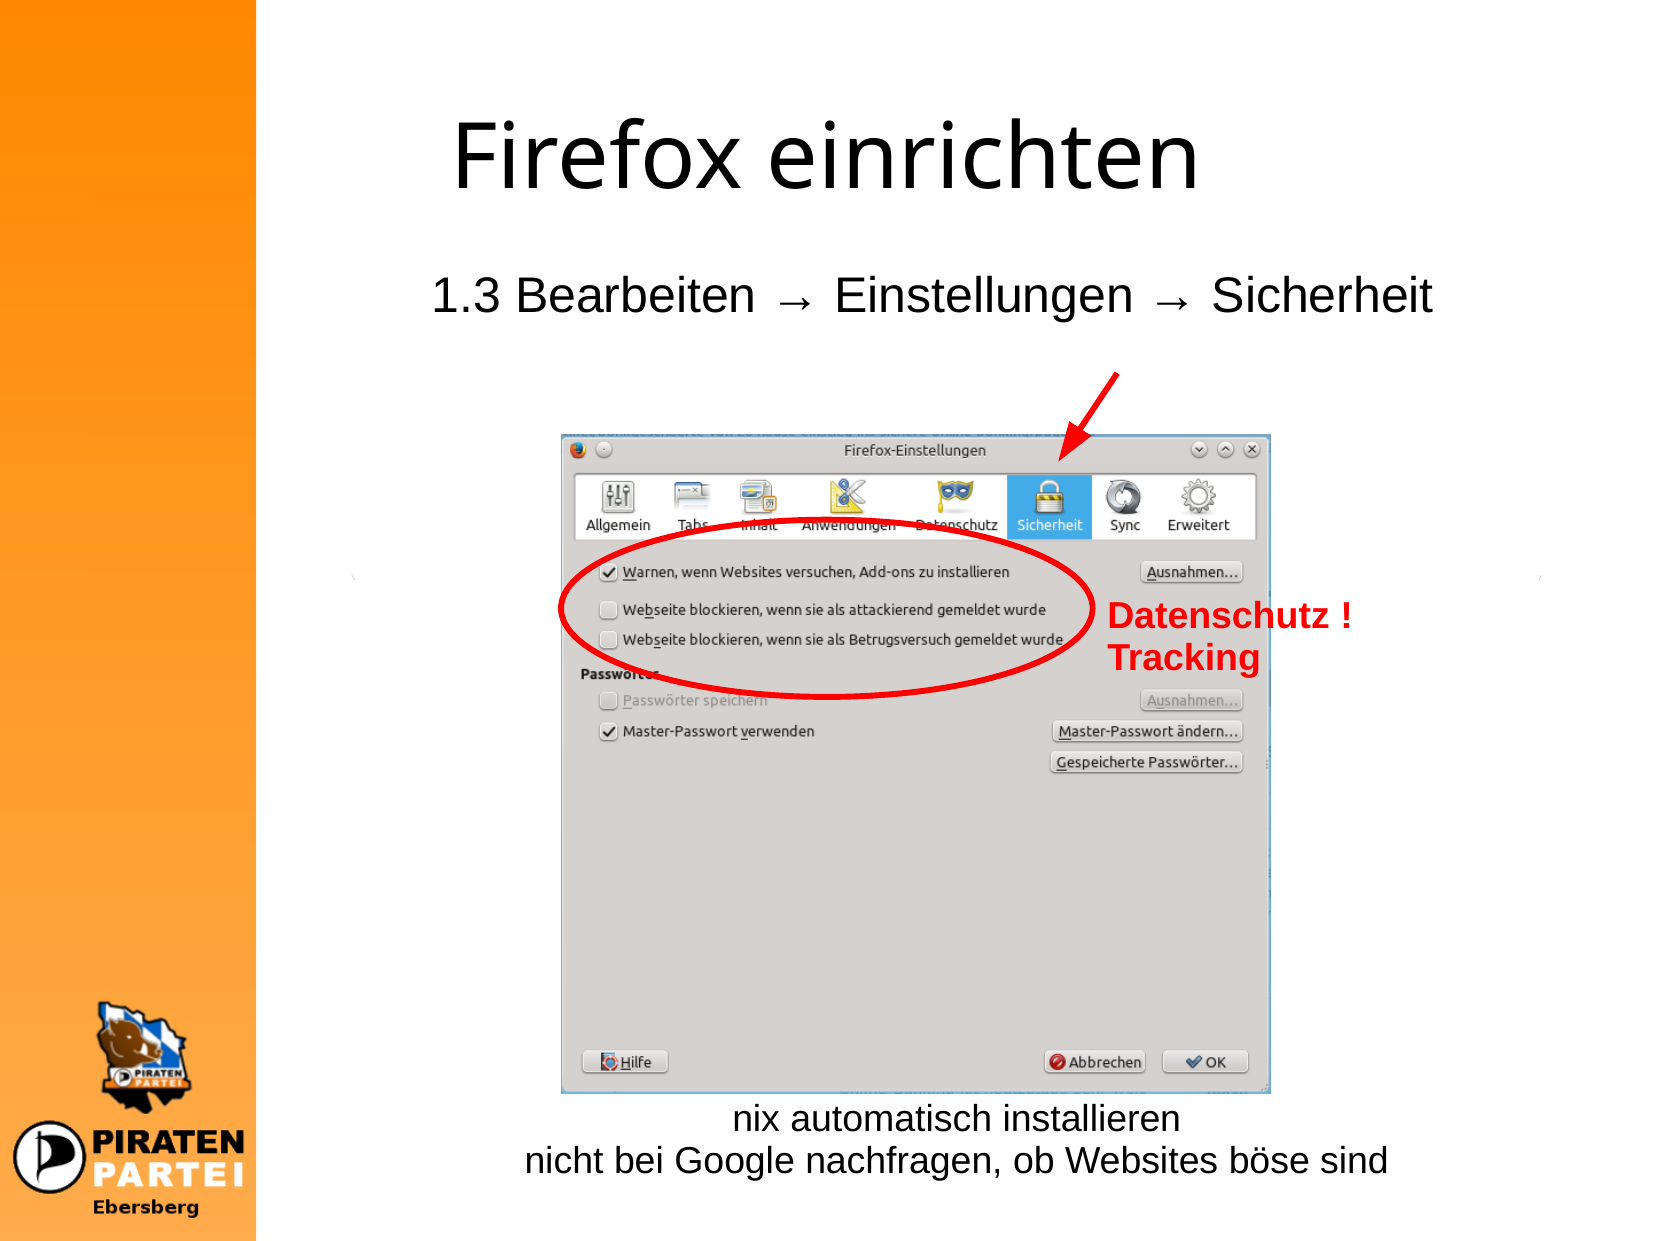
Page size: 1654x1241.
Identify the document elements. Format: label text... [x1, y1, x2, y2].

picture [0, 0, 1654, 1241]
subtitle 1.3 Bearbeiten → Einstellungen → Sicherheit [295, 236, 1571, 355]
title Firefox einrichten [82, 49, 1571, 257]
text_box Datenschutz ! Tracking [1092, 586, 1368, 686]
text_box nix automatisch installieren nicht bei Google nachfragen, ob Websites böse sind [319, 1080, 1595, 1199]
